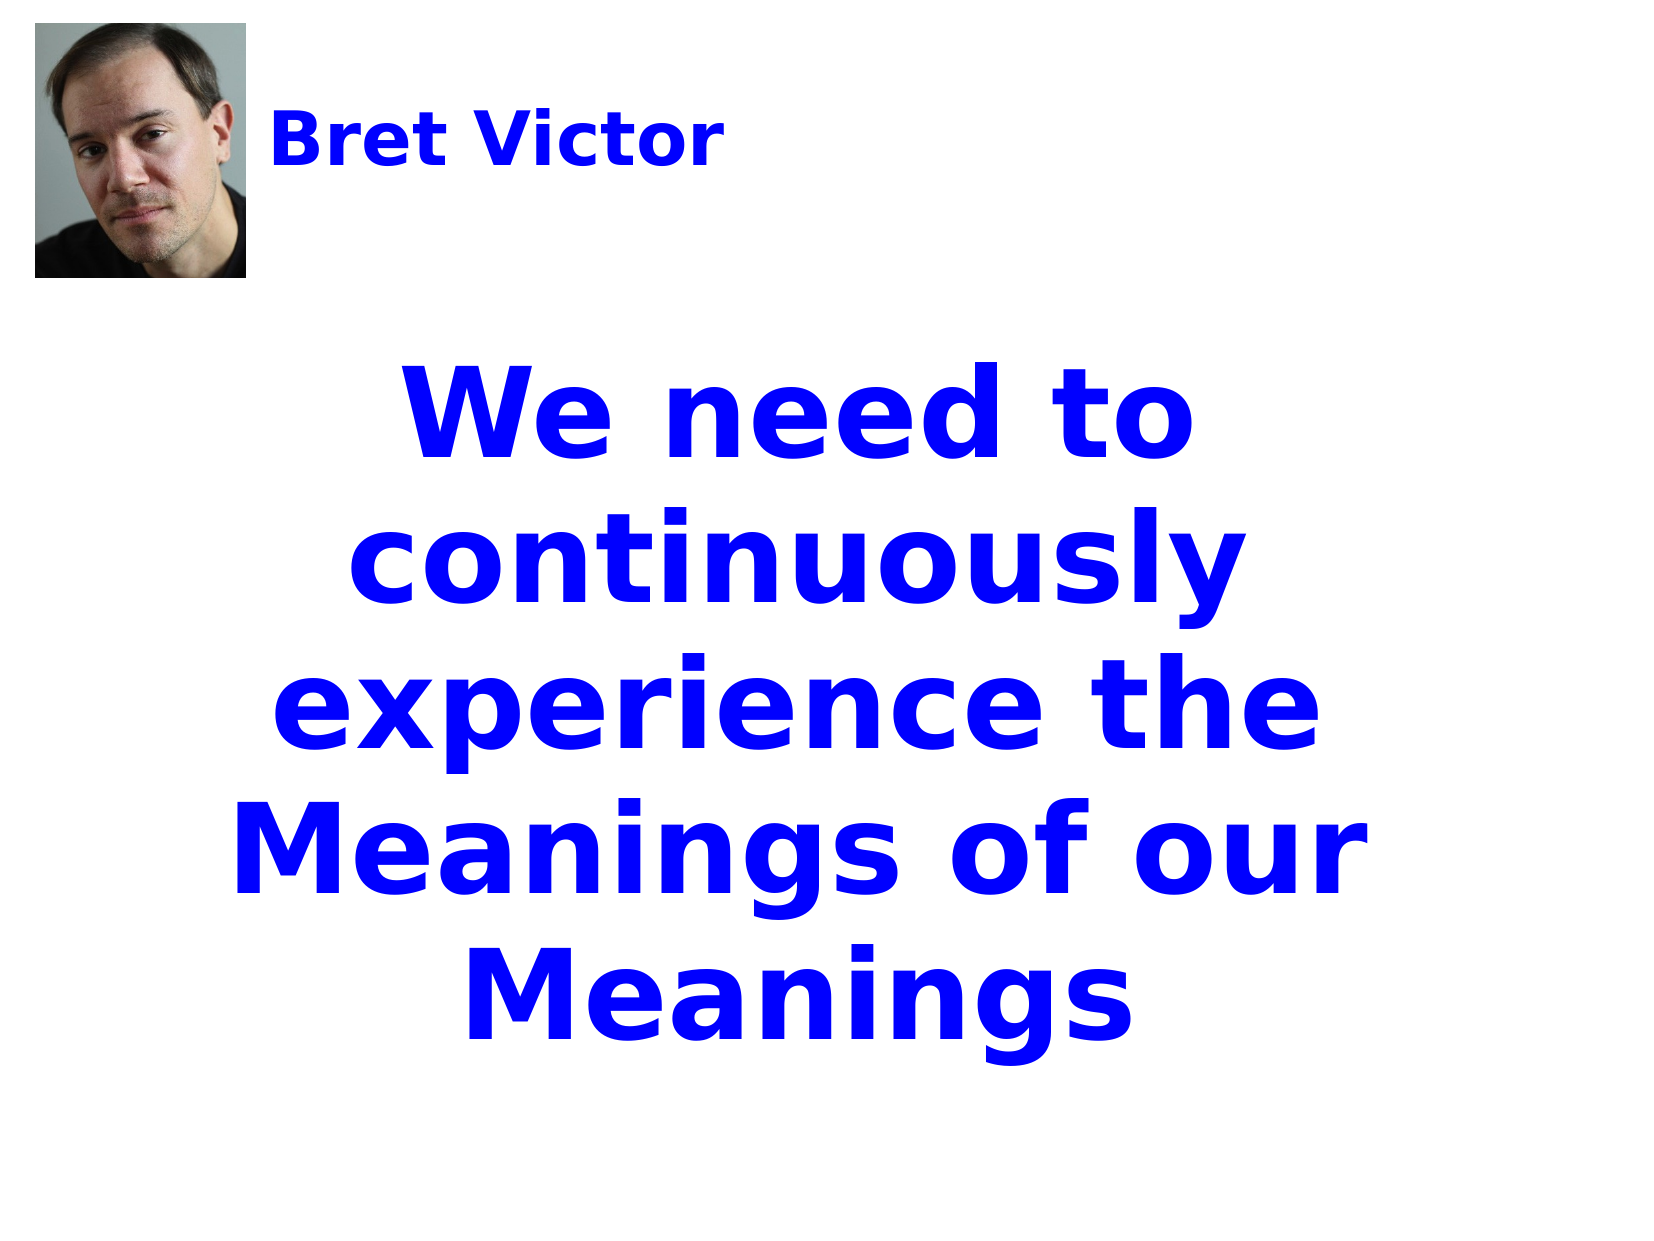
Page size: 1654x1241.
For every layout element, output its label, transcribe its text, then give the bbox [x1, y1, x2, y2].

text_box Bret Victor [252, 88, 797, 192]
text_box We need to continuously experience the Meanings of our Meanings [211, 333, 1417, 1077]
picture [35, 23, 246, 278]
